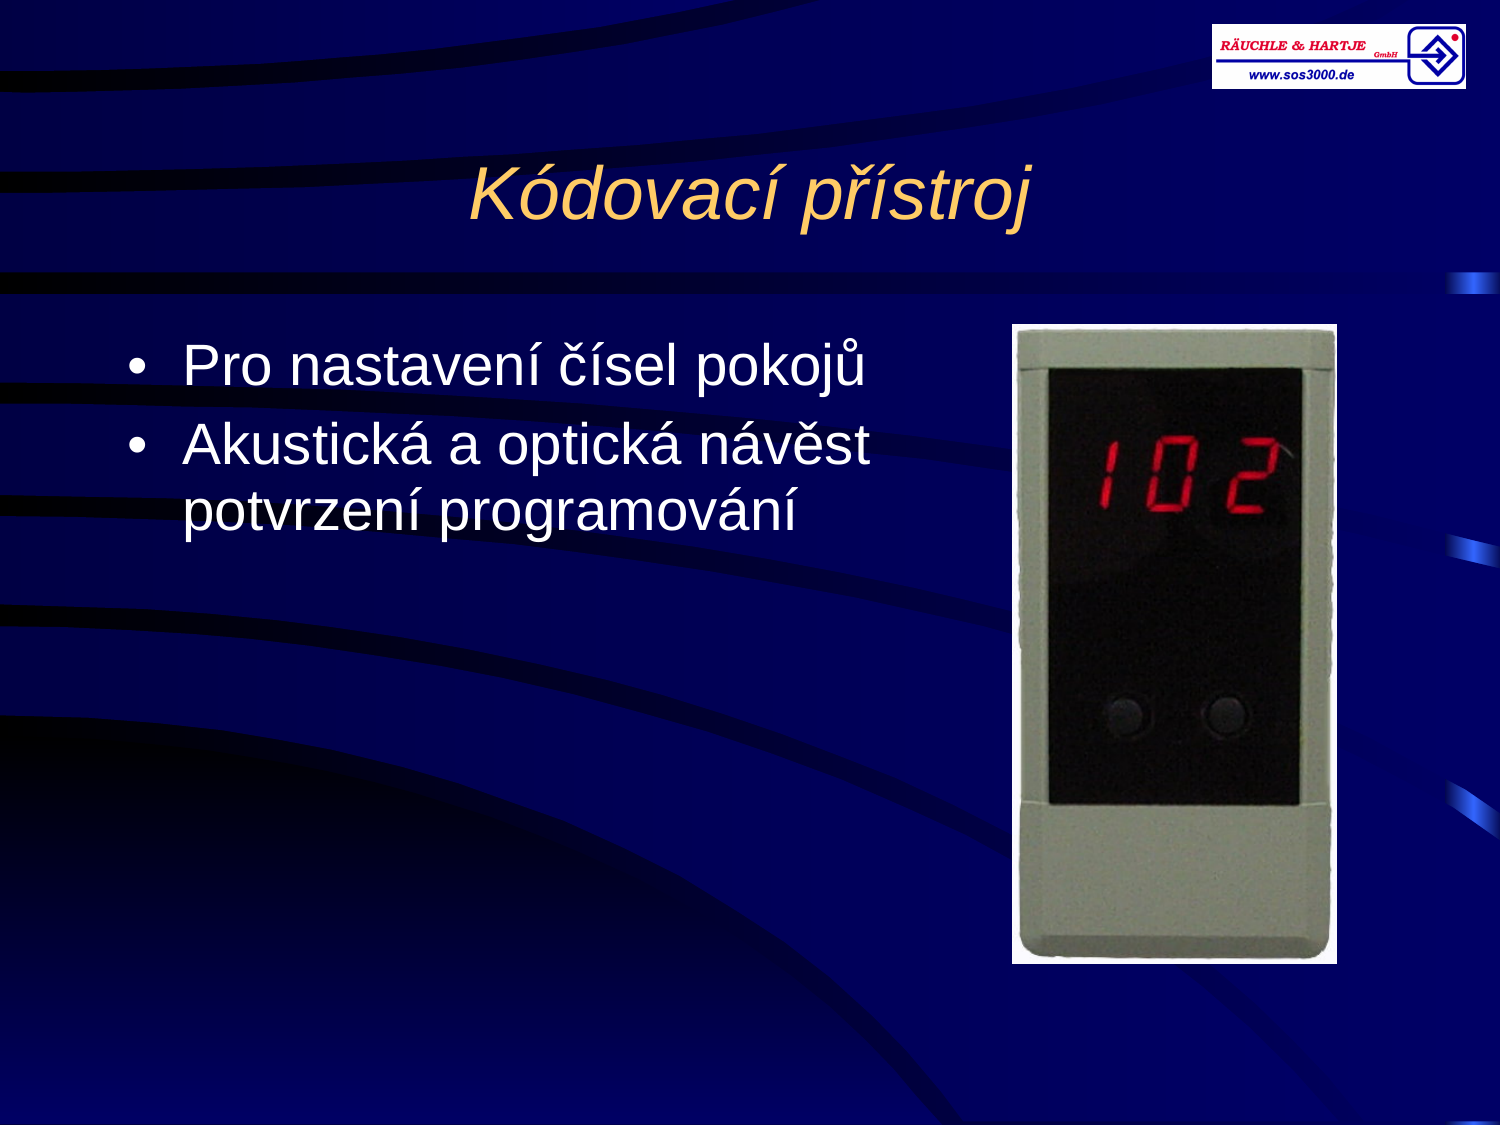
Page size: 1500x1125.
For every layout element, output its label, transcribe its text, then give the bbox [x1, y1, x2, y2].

list Pro nastavení čísel pokojů Akustická a optická návěst potvrzení programování [112, 324, 925, 1076]
picture [1012, 324, 1337, 964]
picture [1212, 24, 1466, 89]
title Kódovací přístroj [112, 99, 1388, 288]
